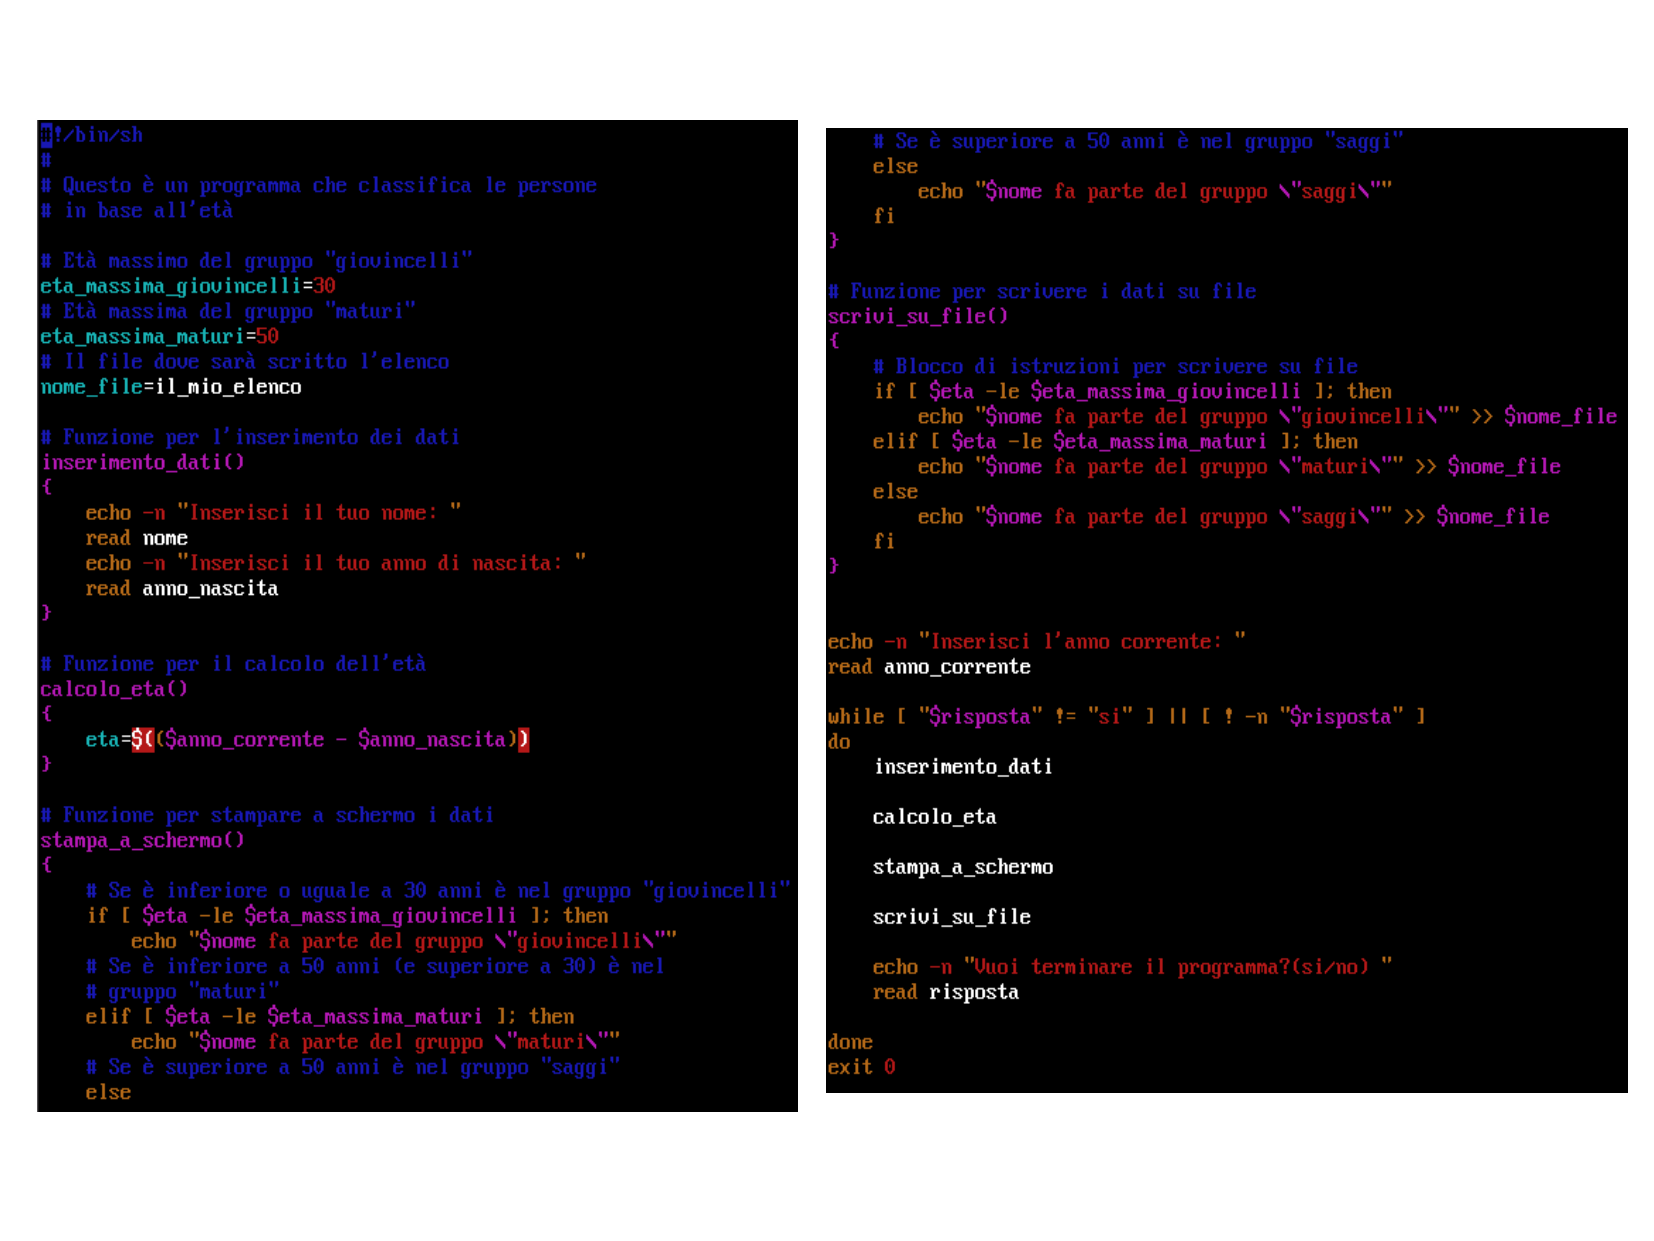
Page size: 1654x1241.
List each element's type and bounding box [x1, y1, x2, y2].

picture [37, 120, 798, 1112]
picture [826, 128, 1628, 1093]
